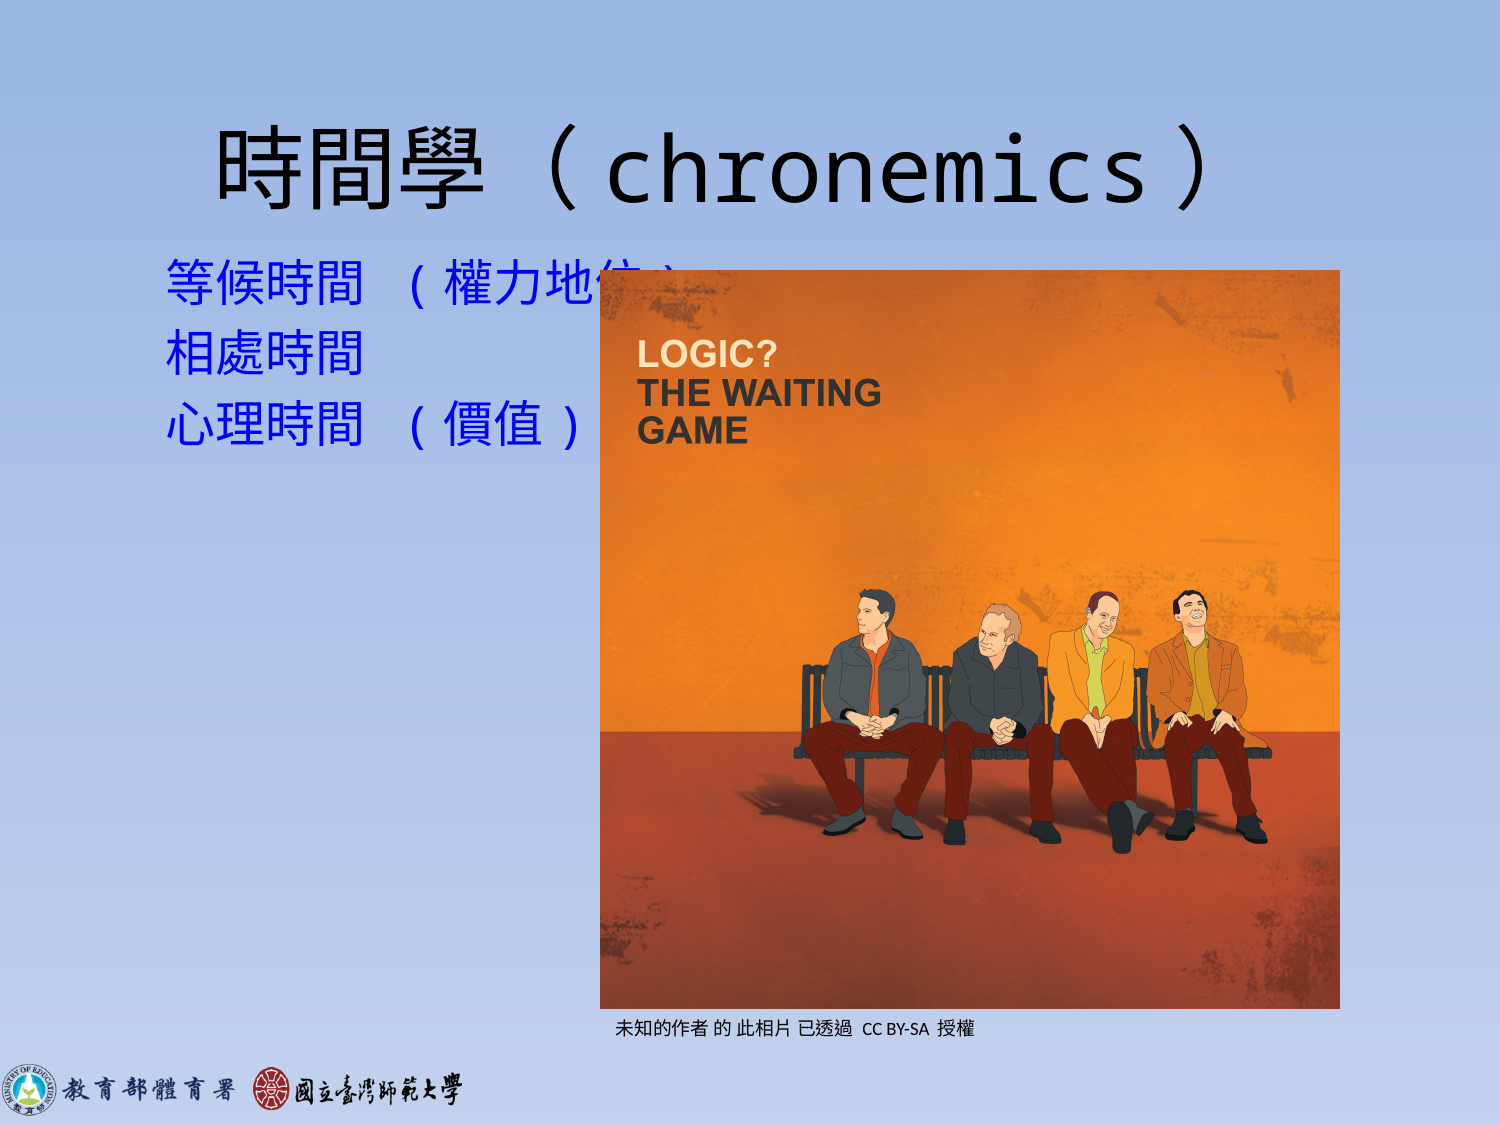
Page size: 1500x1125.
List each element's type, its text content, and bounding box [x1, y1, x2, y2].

picture [600, 271, 1340, 1009]
text_box 未知的作者 的 此相片 已透過 CC BY-SA 授權 [600, 1009, 1340, 1047]
title 時間學（chronemics） [64, 78, 1415, 254]
list 等候時間 (權力地位) 相處時間 心理時間 (價值) [75, 250, 1426, 988]
